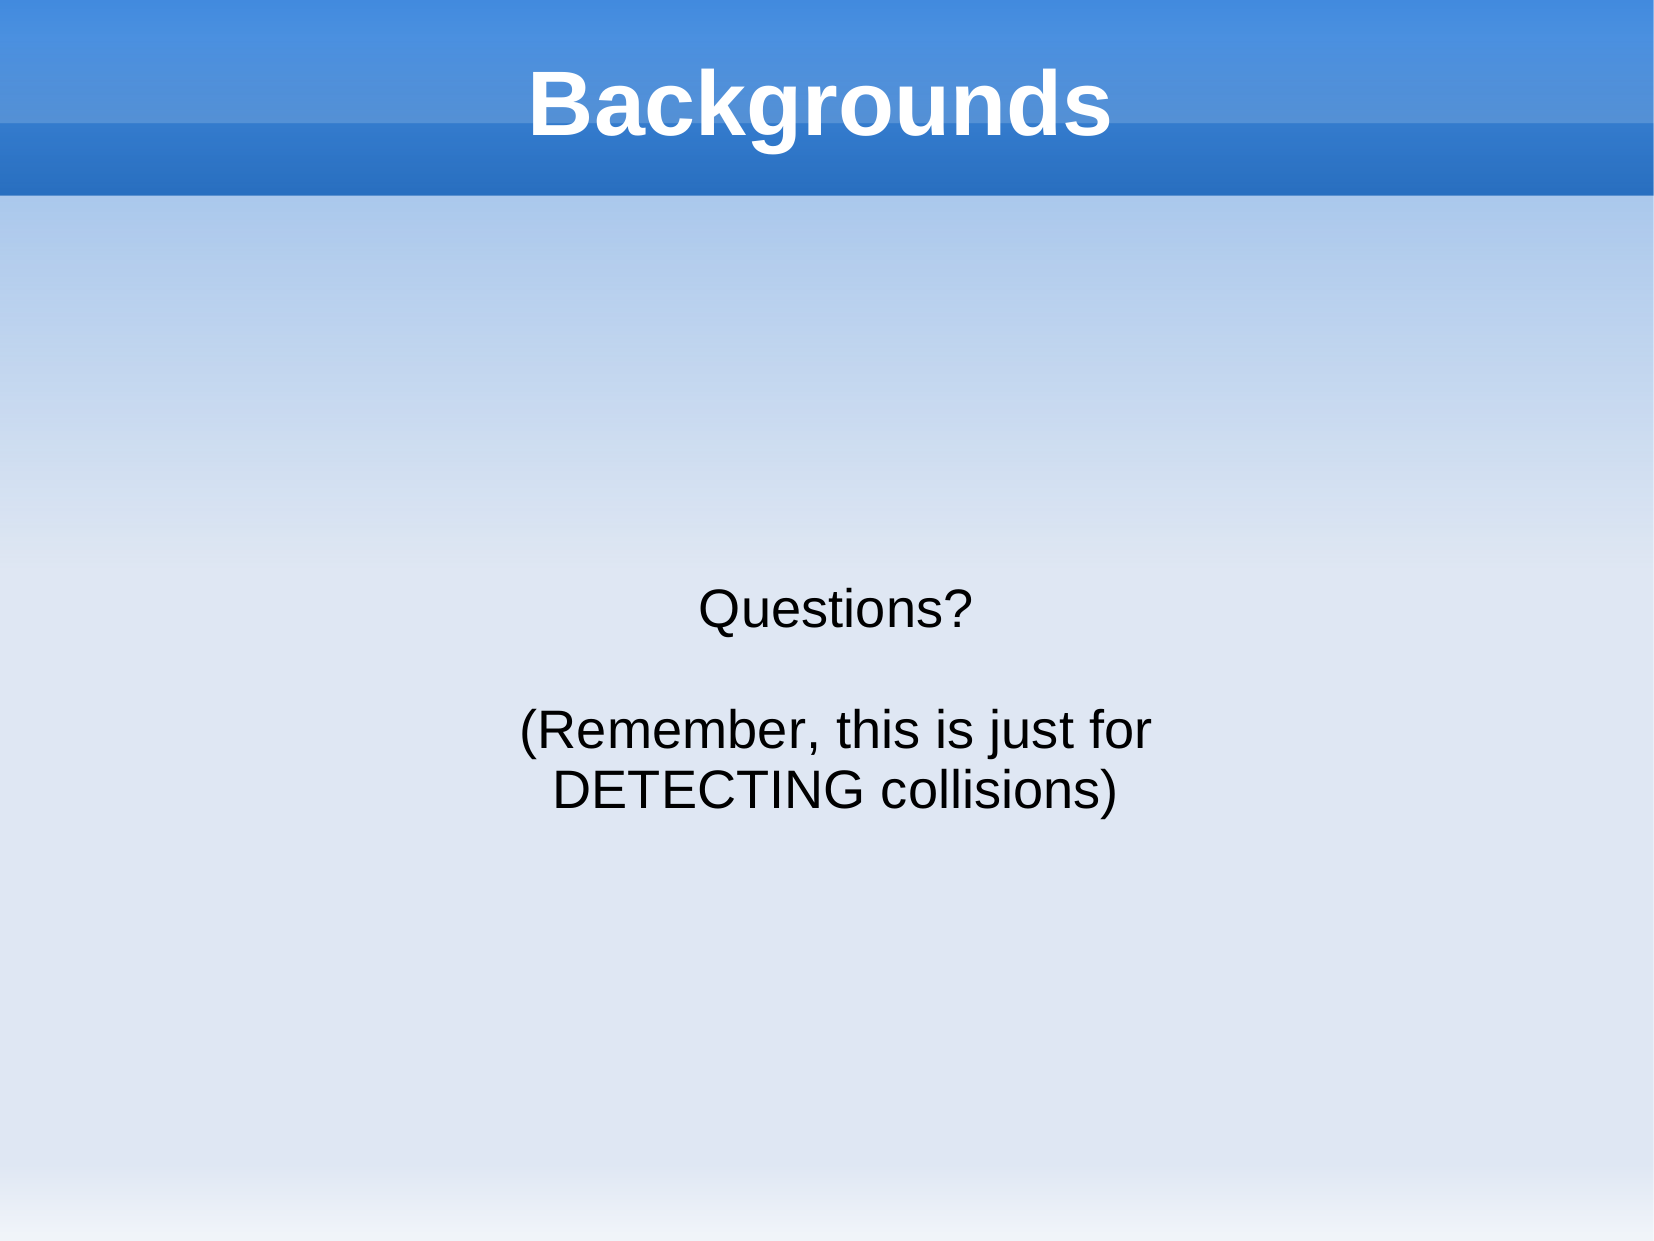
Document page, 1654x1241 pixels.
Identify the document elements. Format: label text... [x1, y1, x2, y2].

subtitle Questions? (Remember, this is just for DETECTING collisions) [82, 290, 1571, 1109]
picture [0, 0, 1654, 1241]
title Backgrounds [76, 0, 1565, 208]
